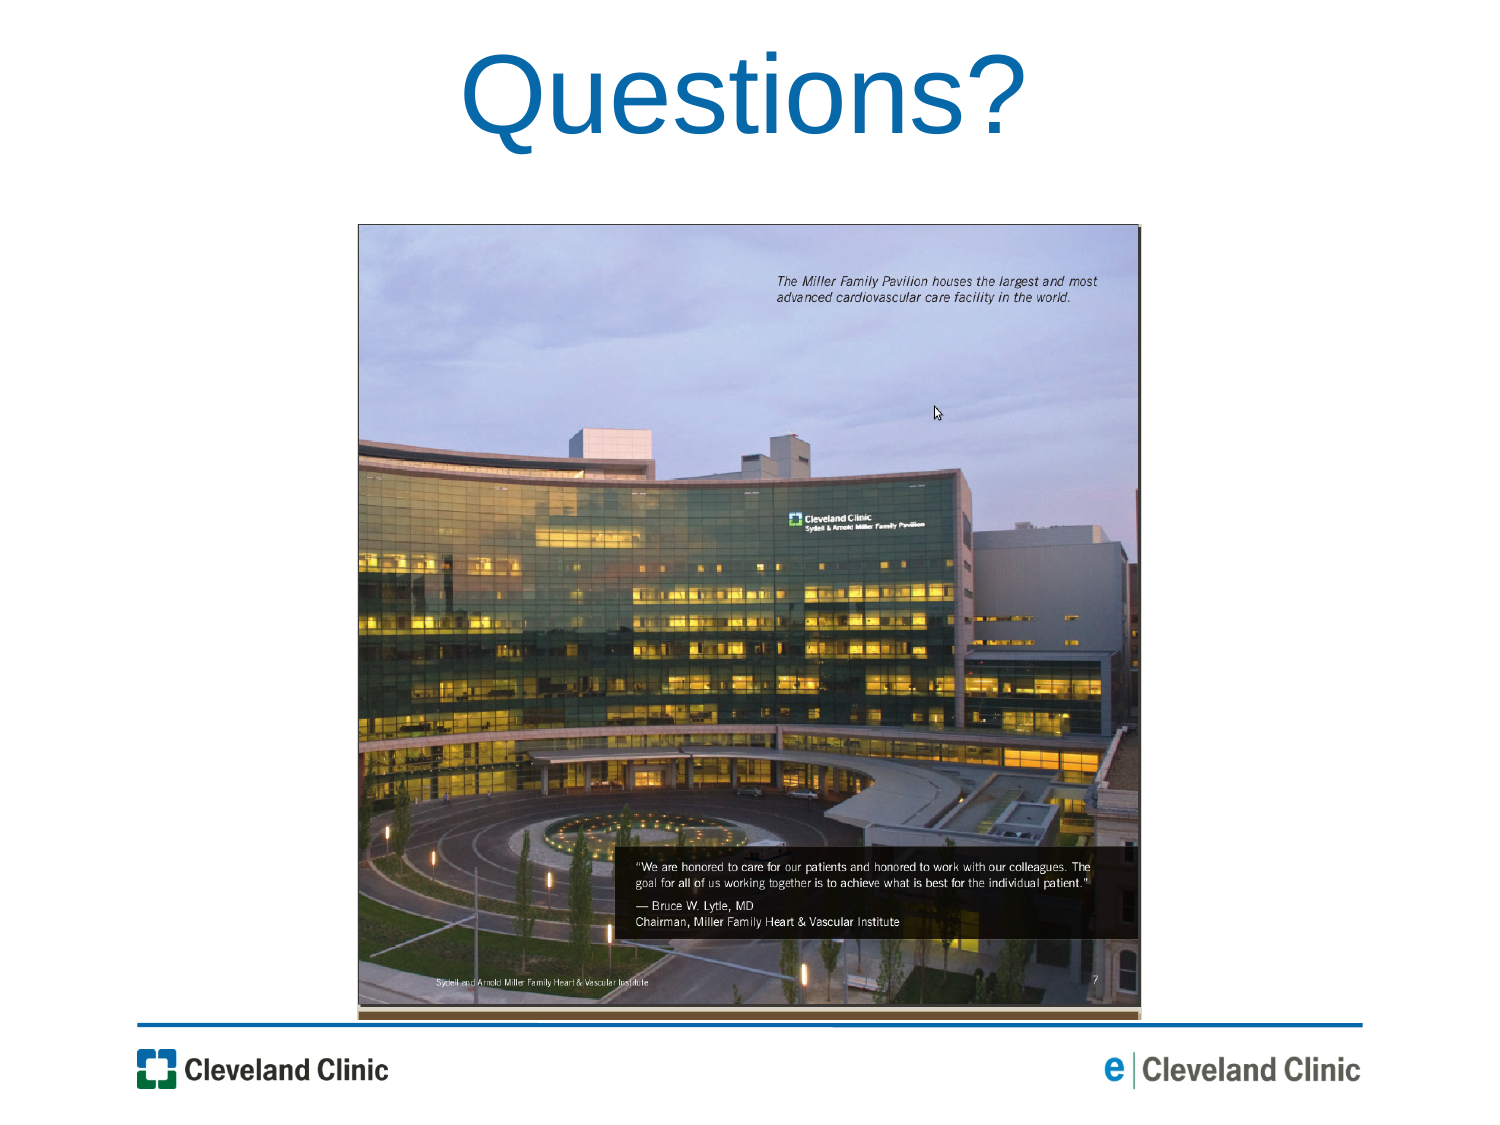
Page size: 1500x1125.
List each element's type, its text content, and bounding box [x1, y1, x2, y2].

picture [357, 224, 1142, 1021]
picture [137, 1049, 388, 1090]
title Questions? [70, 0, 1430, 165]
picture [1101, 1049, 1365, 1092]
